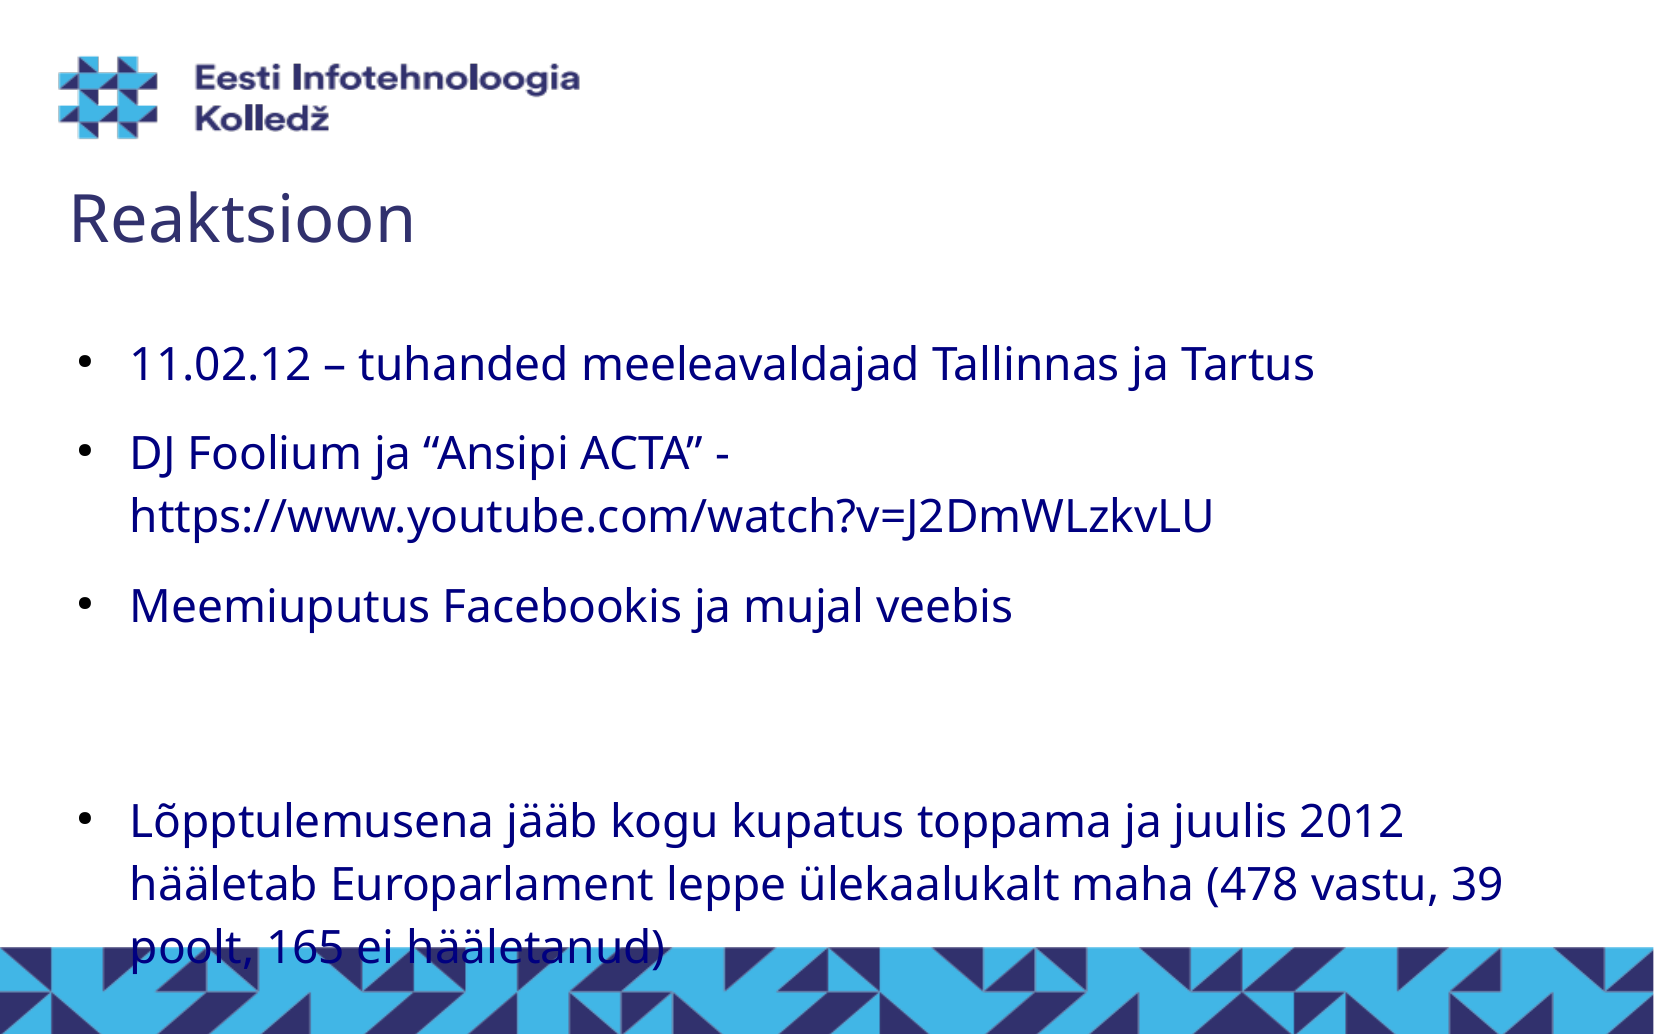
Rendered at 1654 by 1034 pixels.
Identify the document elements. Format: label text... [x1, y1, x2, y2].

title Reaktsioon [68, 128, 1536, 305]
list 11.02.12 – tuhanded meeleavaldajad Tallinnas ja Tartus DJ Foolium ja “Ansipi ACTA” -https://www.youtube.com/watch?v=J2DmWLzkvLU Meemiuputus Facebookis ja mujal veebis Lõpptulemusena jääb kogu kupatus toppama ja juulis 2012 hääletab Europarlament leppe ülekaalukalt maha (478 vastu, 39 poolt, 165 ei hääletanud) [59, 330, 1583, 983]
